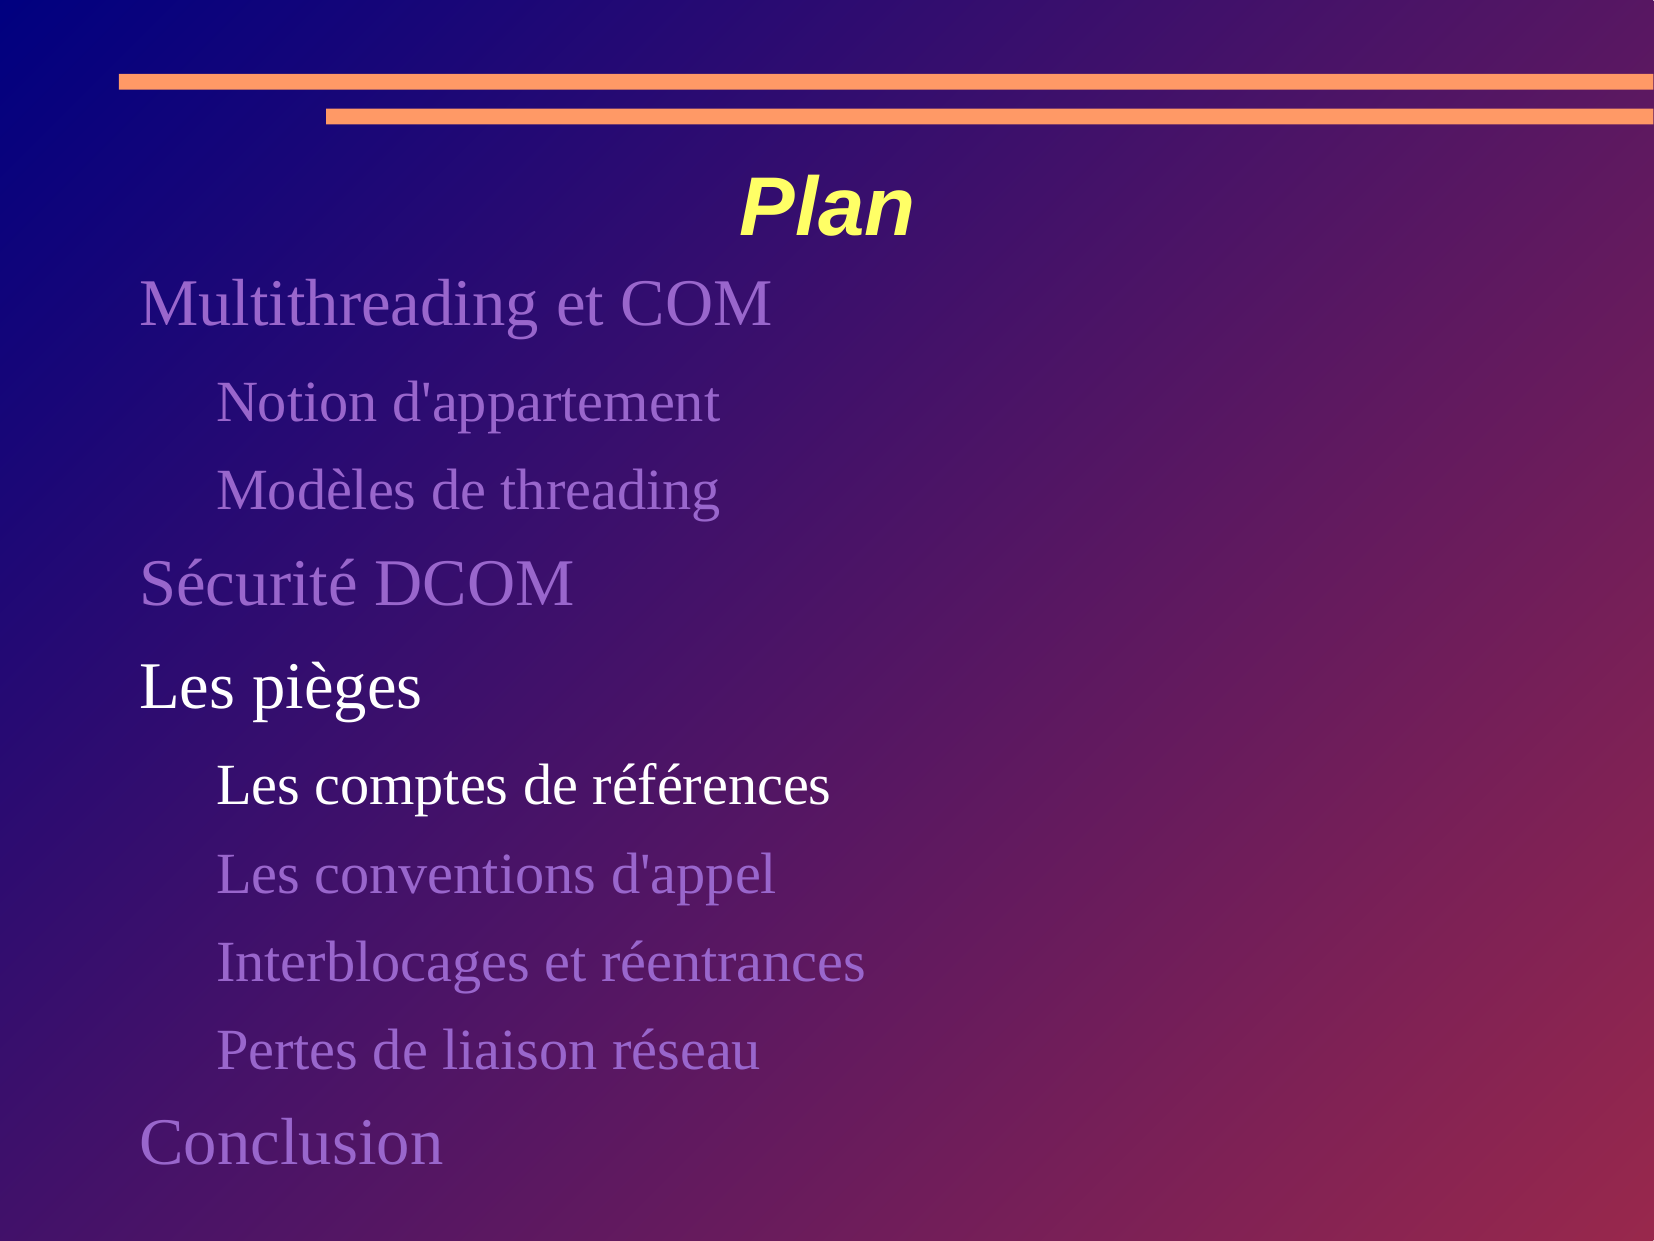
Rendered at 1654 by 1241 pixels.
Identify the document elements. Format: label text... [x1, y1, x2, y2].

list Multithreading et COM Notion d'appartement Modèles de threading Sécurité DCOM Les pièges Les comptes de références Les conventions d'appel Interblocages et réentrances Pertes de liaison réseau Conclusion [121, 265, 1534, 1180]
title Plan [121, 102, 1534, 265]
